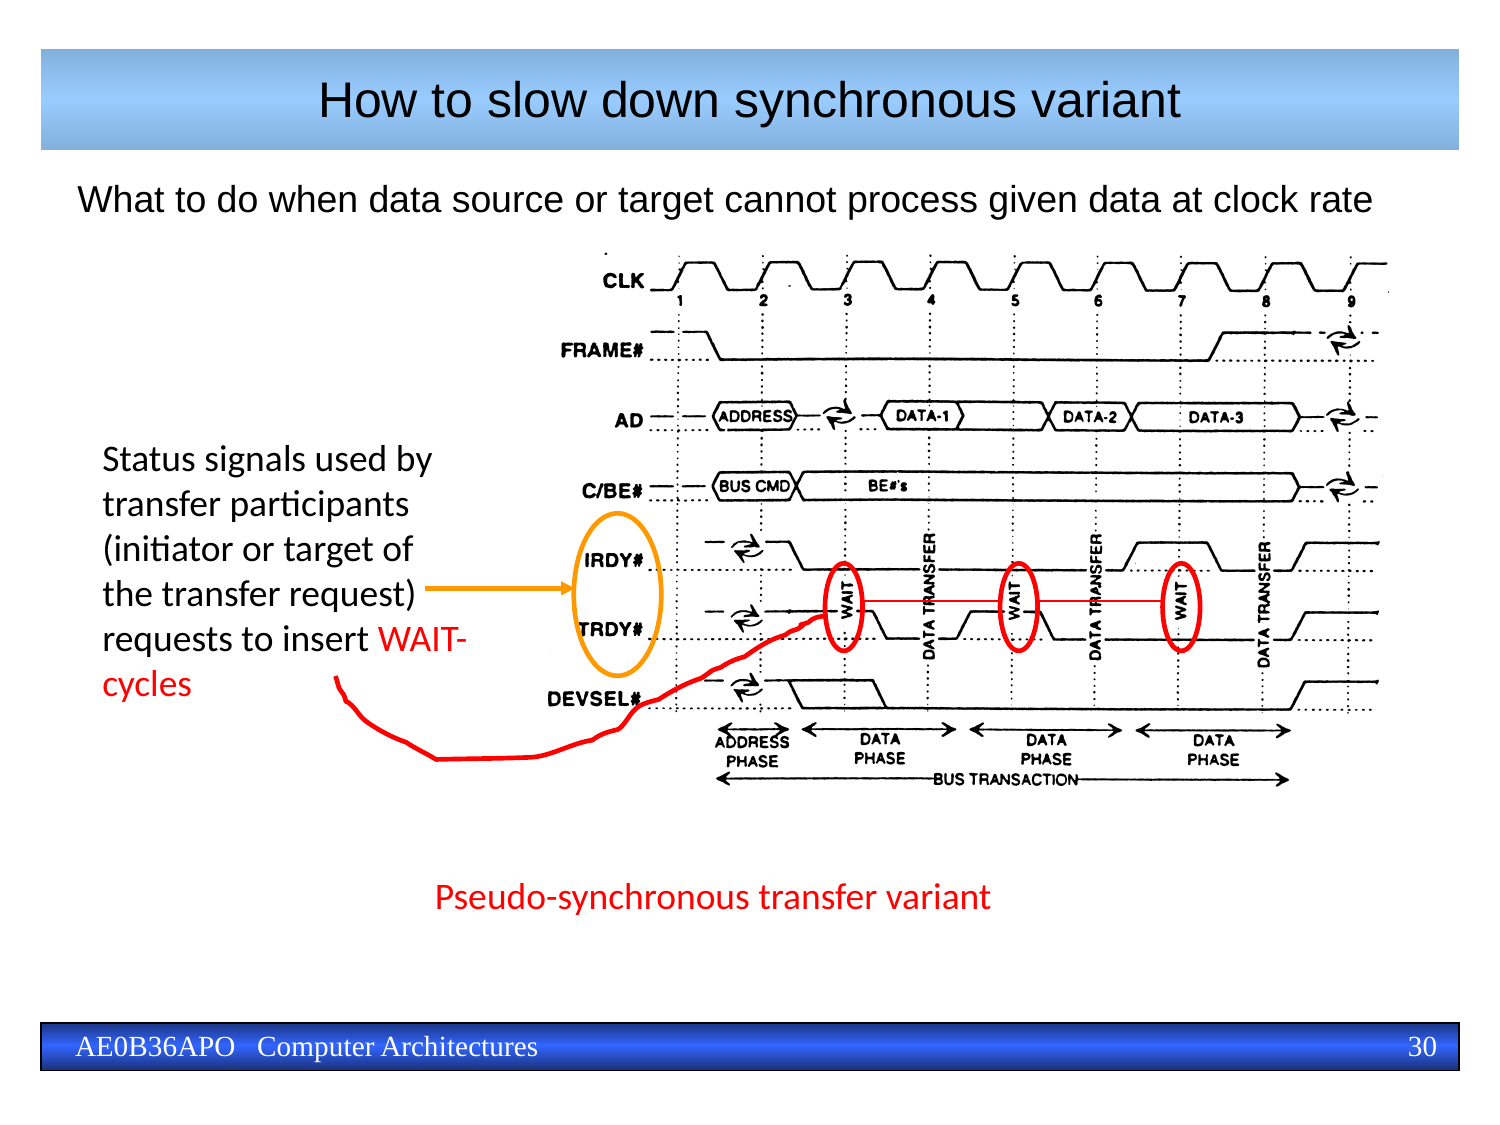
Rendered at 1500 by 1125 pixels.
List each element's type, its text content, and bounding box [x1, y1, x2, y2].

picture [828, 566, 860, 648]
text_box What to do when data source or target cannot process given data at clock rate [62, 170, 1419, 246]
text_box Pseudo-synchronous transfer variant [420, 864, 1008, 926]
text_box Status signals used by transfer participants (initiator or target of the transfer request) requests to insert WAIT-cycles [87, 425, 488, 712]
title How to slow down synchronous variant [41, 49, 1459, 150]
picture [537, 250, 1412, 810]
picture [1003, 566, 1035, 648]
picture [1165, 566, 1197, 648]
picture [577, 516, 658, 673]
